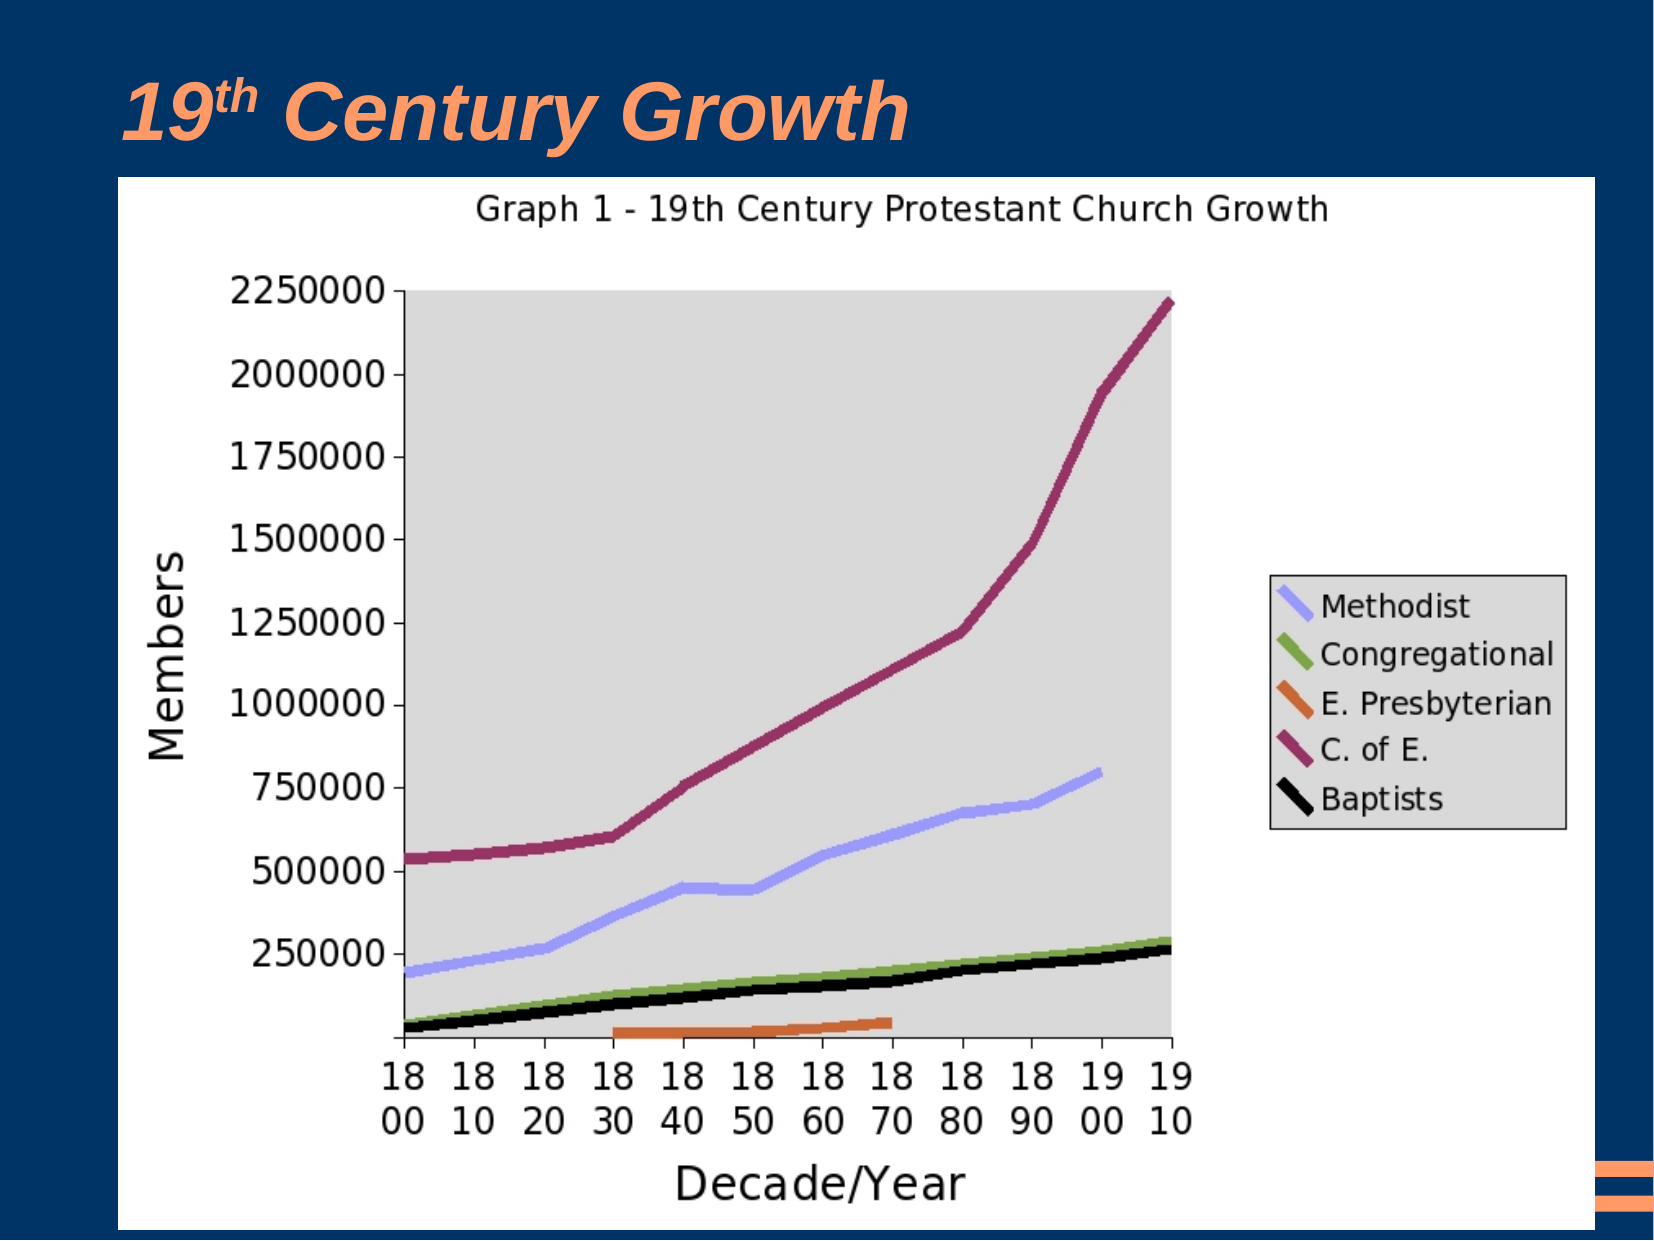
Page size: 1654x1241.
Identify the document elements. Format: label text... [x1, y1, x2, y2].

title 19th Century Growth [121, 46, 1534, 177]
picture [118, 177, 1595, 1230]
